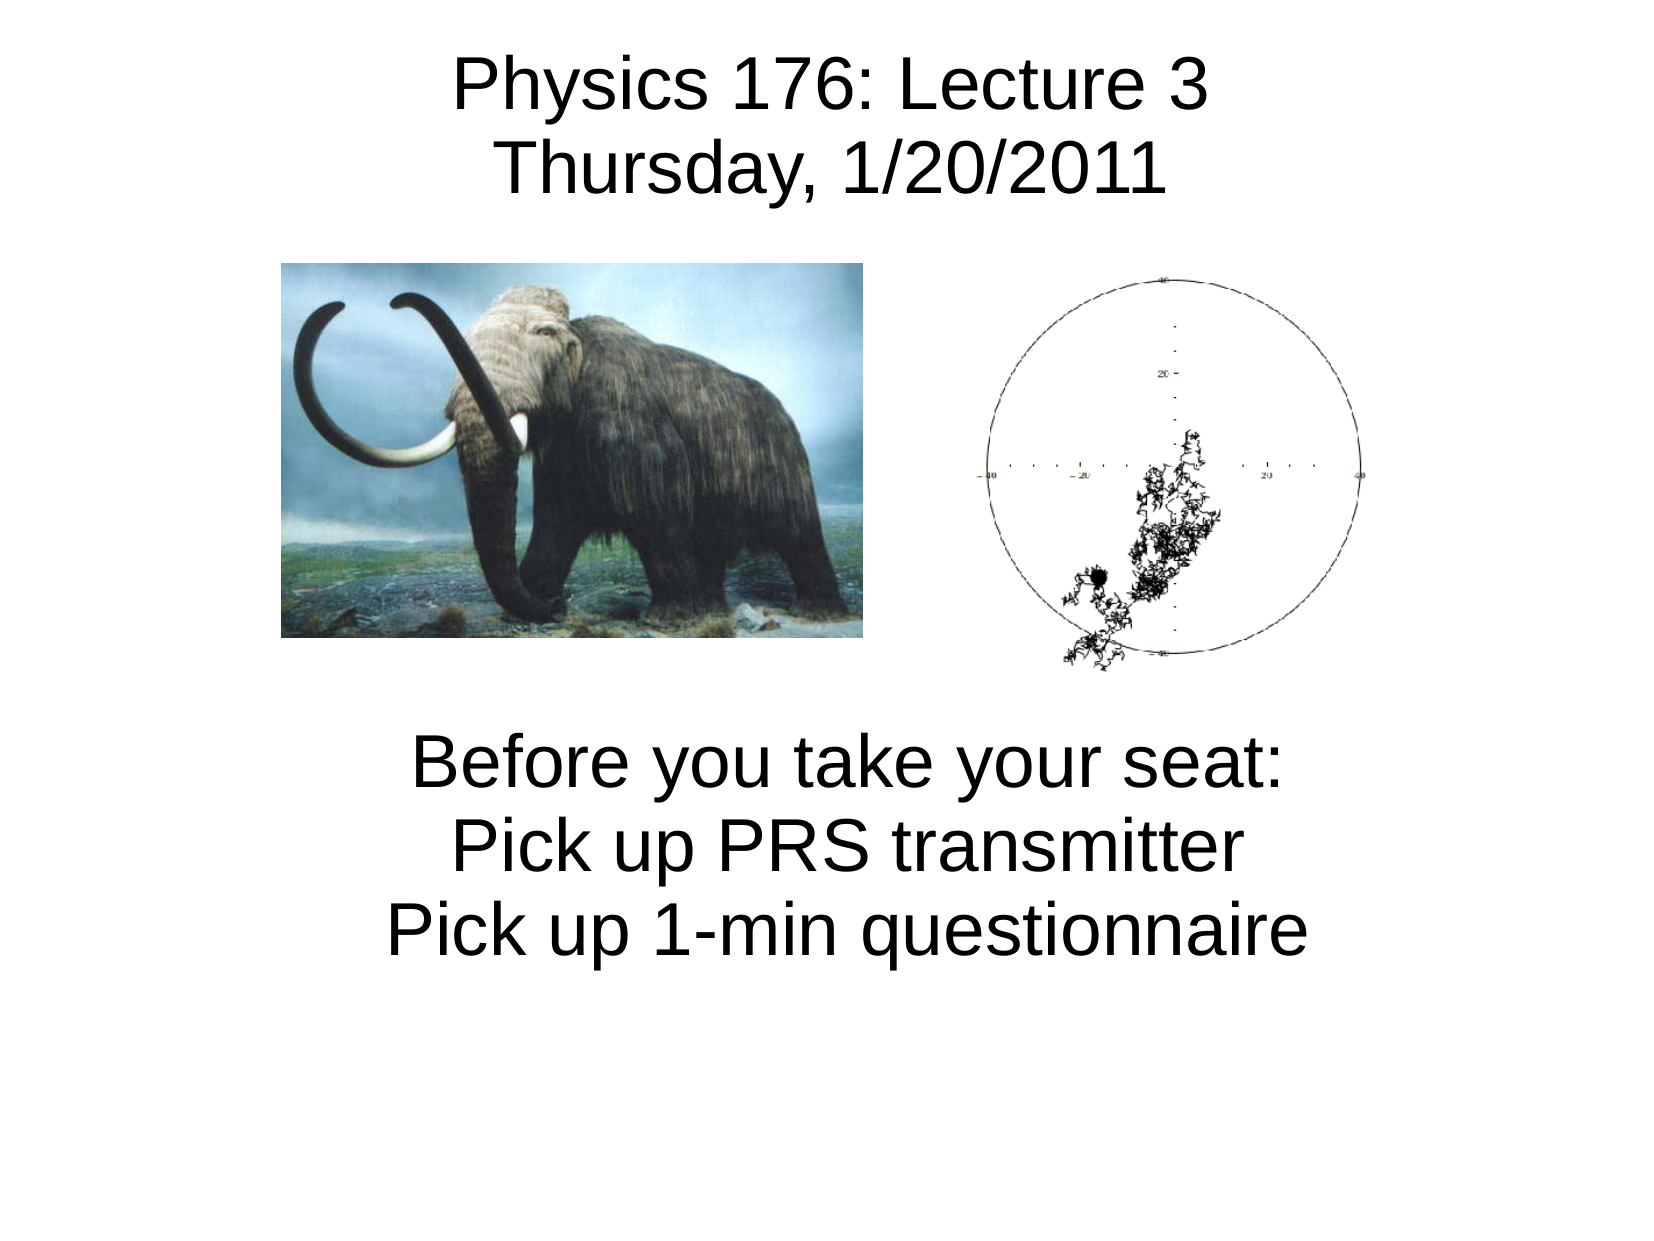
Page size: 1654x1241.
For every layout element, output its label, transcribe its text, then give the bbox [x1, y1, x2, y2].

picture [281, 263, 863, 638]
picture [968, 260, 1388, 676]
title Physics 176: Lecture 3 Thursday, 1/20/2011 [86, 29, 1576, 222]
text_box Before you take your seat: Pick up PRS transmitter Pick up 1-min questionnaire [370, 712, 1325, 980]
